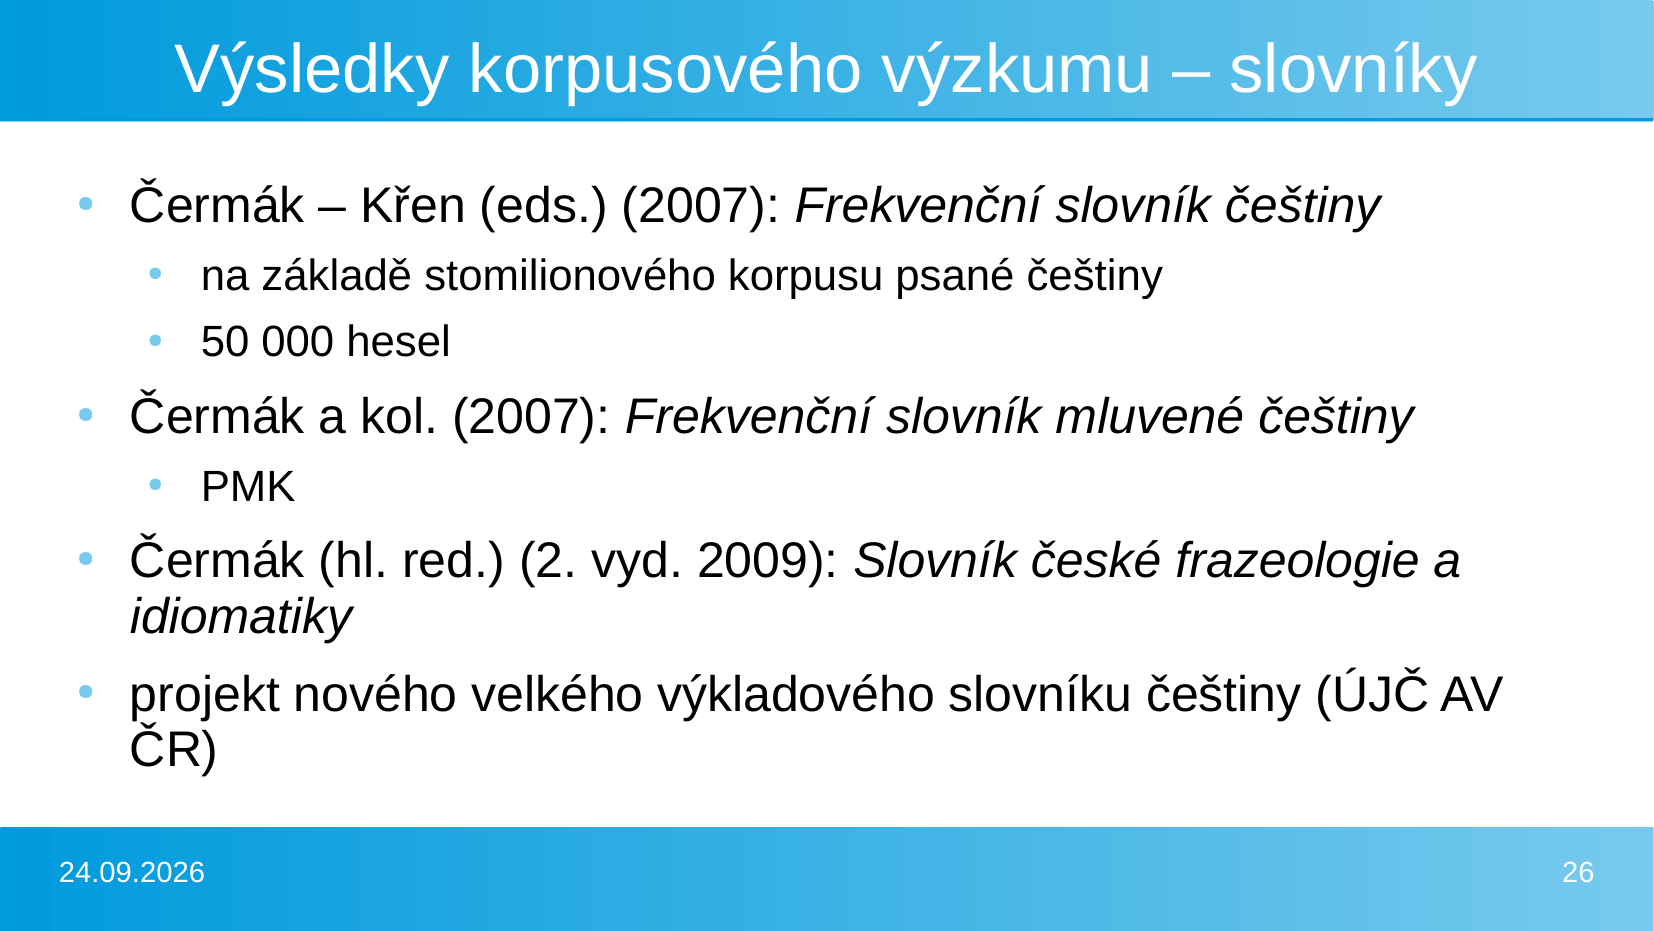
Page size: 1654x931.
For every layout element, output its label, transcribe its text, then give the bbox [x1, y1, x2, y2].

list Čermák – Křen (eds.) (2007): Frekvenční slovník češtiny na základě stomilionového korpusu psané češtiny 50 000 hesel Čermák a kol. (2007): Frekvenční slovník mluvené češtiny PMK Čermák (hl. red.) (2. vyd. 2009): Slovník české frazeologie a idiomatiky projekt nového velkého výkladového slovníku češtiny (ÚJČ AV ČR) [59, 177, 1595, 768]
title Výsledky korpusového výzkumu – slovníky [59, 29, 1595, 108]
